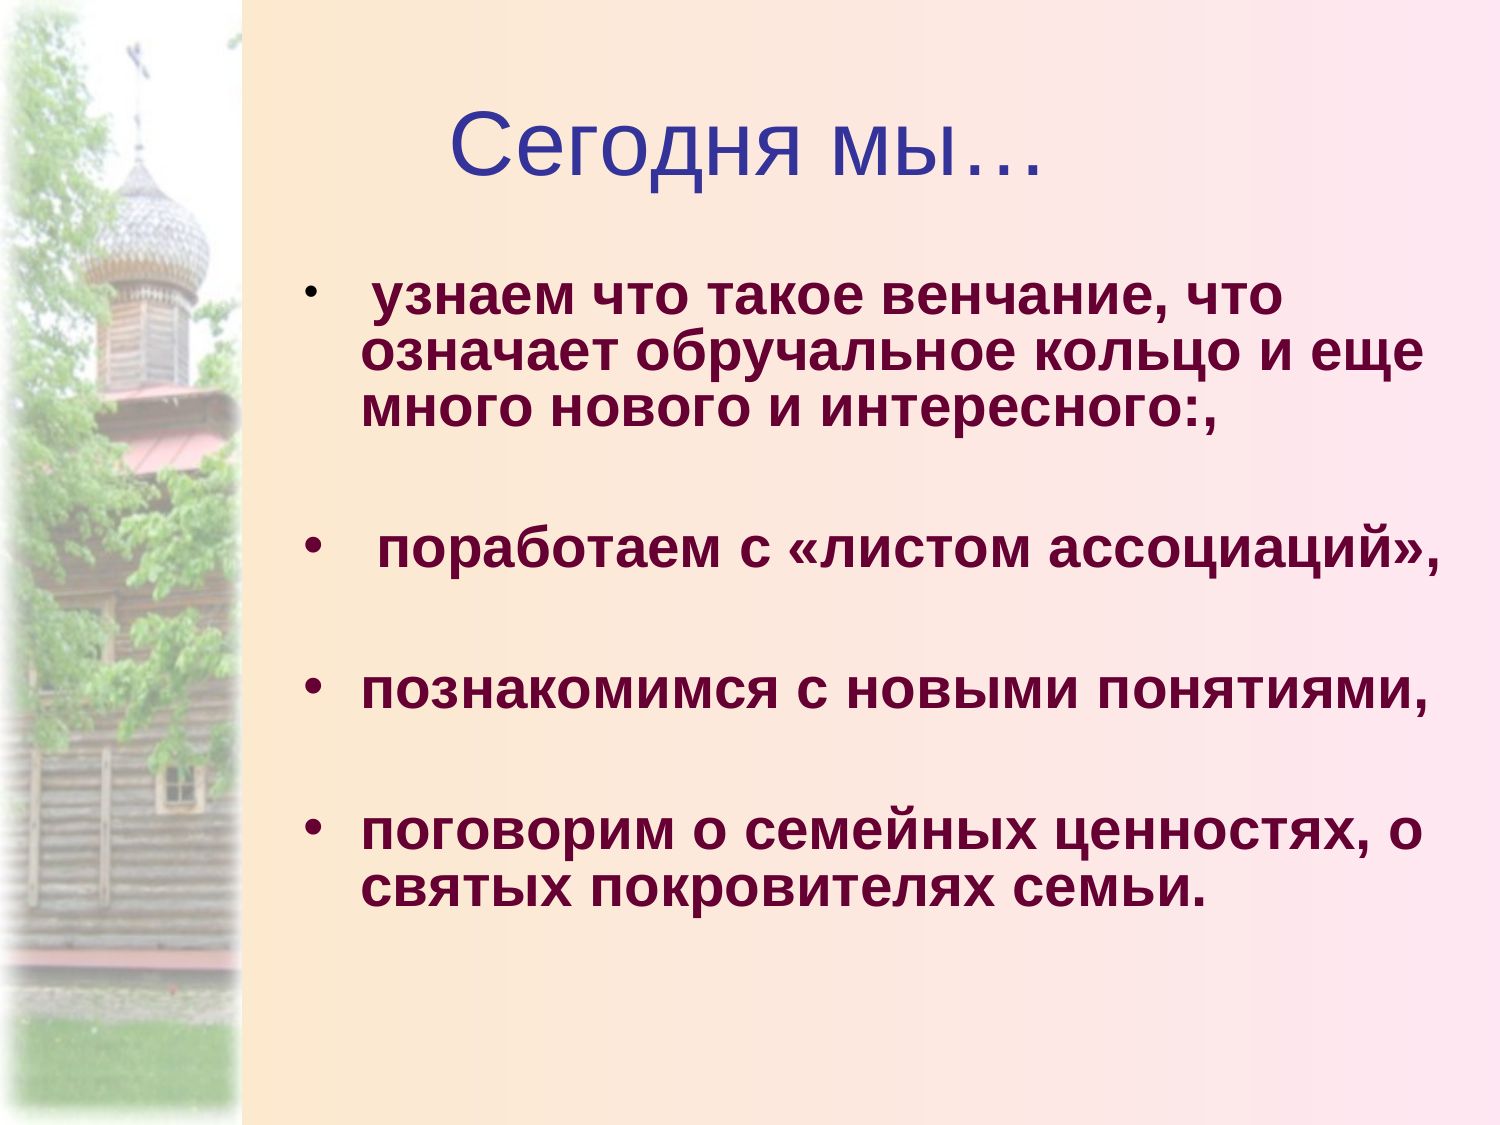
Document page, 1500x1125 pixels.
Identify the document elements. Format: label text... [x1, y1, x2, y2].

list узнаем что такое венчание, что означает обручальное кольцо и еще много нового и интересного:, поработаем с «листом ассоциаций», познакомимся с новыми понятиями, поговорим о семейных ценностях, о святых покровителях семьи. [289, 262, 1500, 1006]
title Сегодня мы… [242, 45, 1426, 233]
picture [0, 0, 242, 1125]
